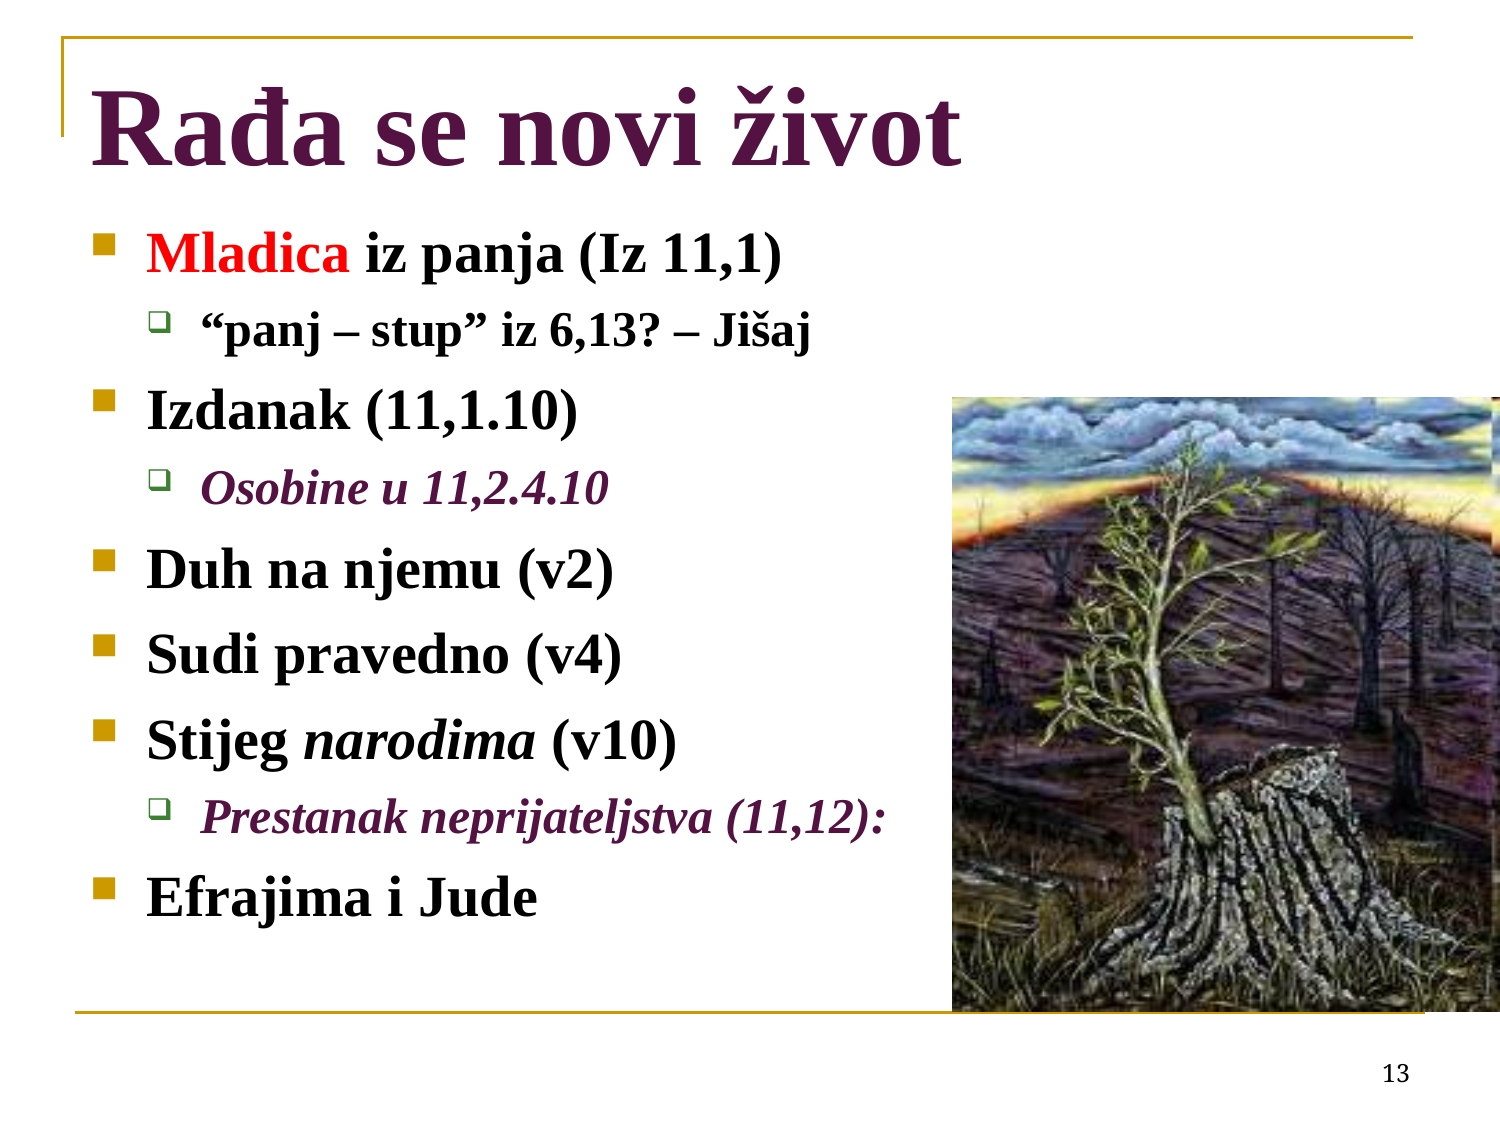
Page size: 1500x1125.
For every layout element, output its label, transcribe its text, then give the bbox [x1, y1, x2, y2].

picture [952, 397, 1500, 1012]
text_box <number> [1074, 1024, 1426, 1100]
list Mladica iz panja (Iz 11,1) “panj – stup” iz 6,13? – Jišaj Izdanak (11,1.10) Osobine u 11,2.4.10 Duh na njemu (v2) Sudi pravedno (v4) Stijeg narodima (v10) Prestanak neprijateljstva (11,12): Efrajima i Jude [75, 206, 1282, 1012]
title Rađa se novi život [75, 45, 1426, 233]
